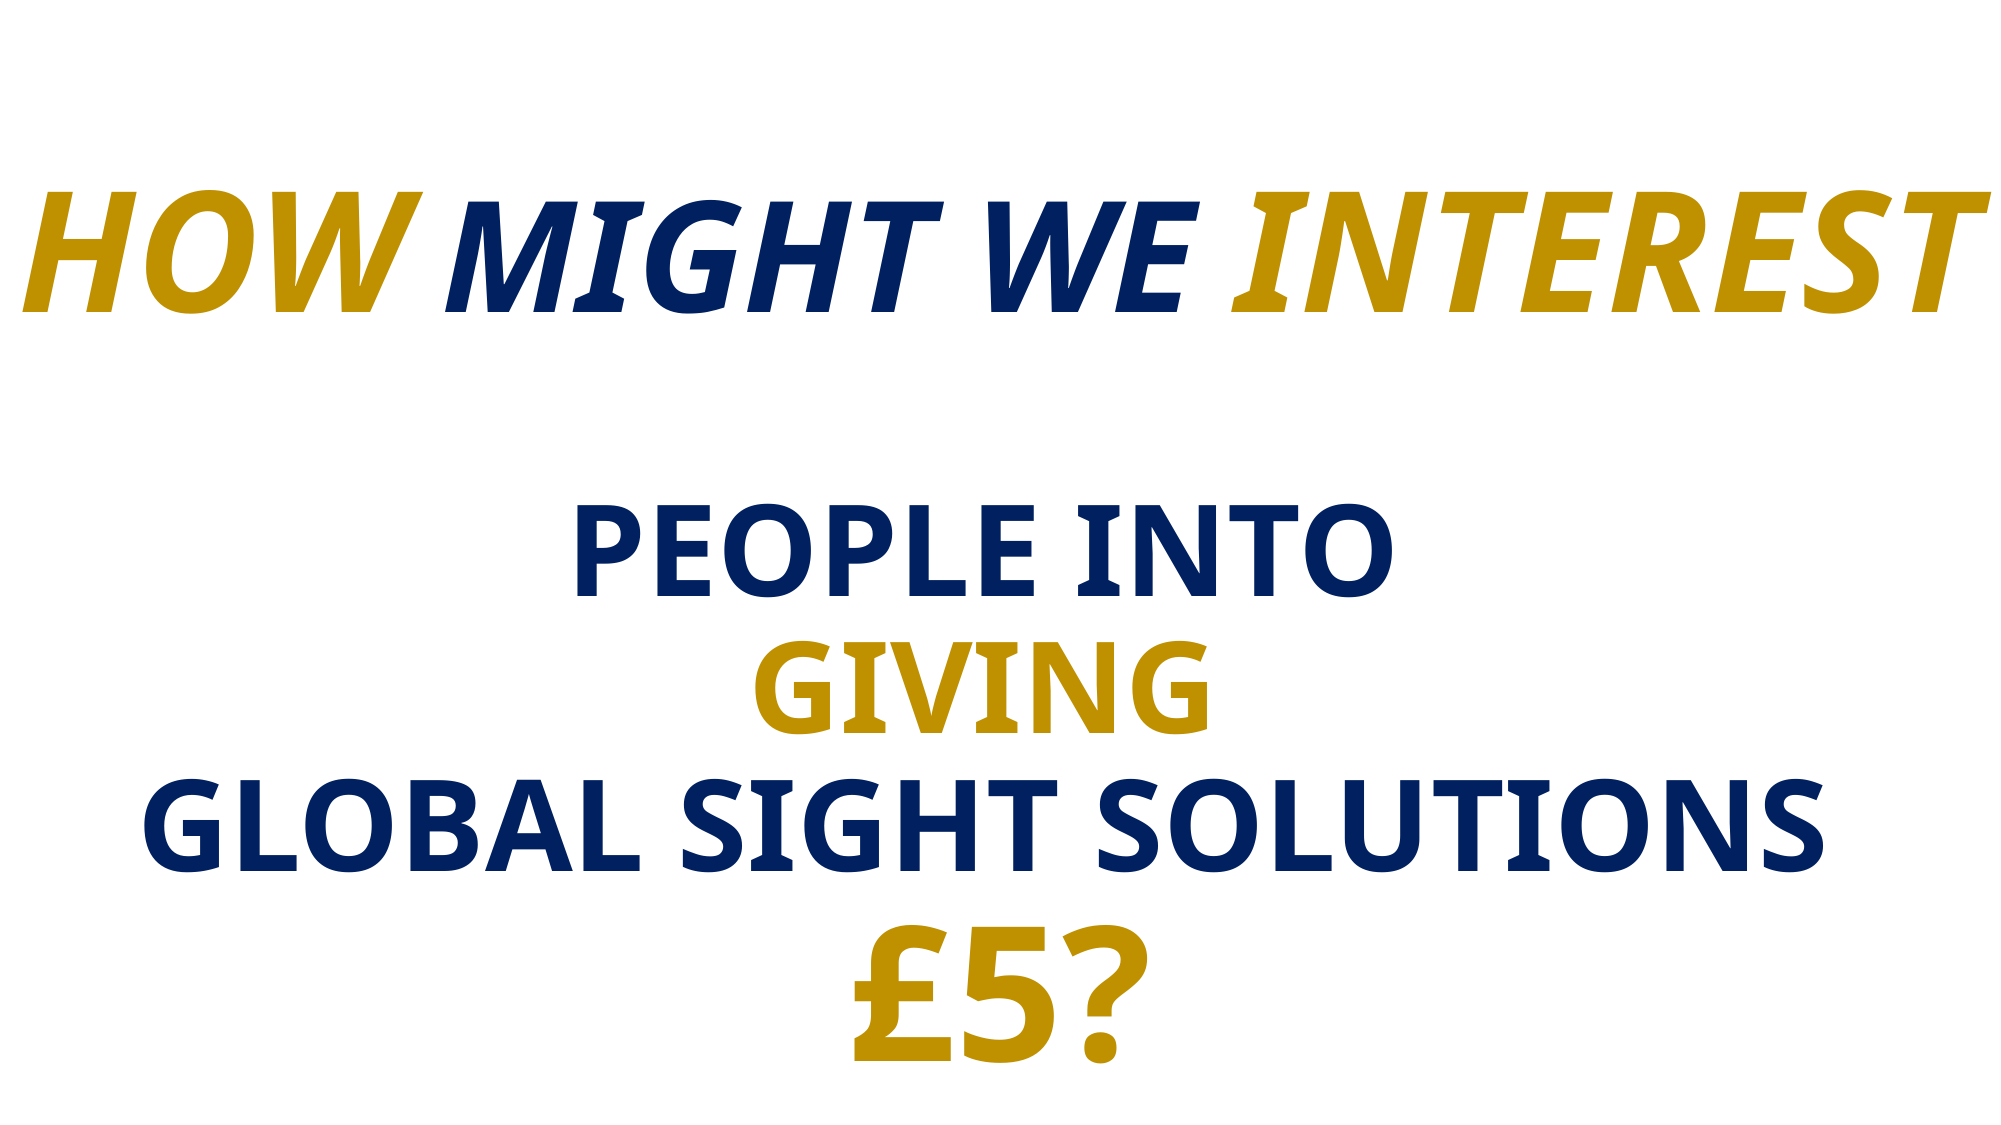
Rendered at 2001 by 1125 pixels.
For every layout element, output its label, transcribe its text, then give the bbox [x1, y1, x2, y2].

title HOW MIGHT WE INTEREST PEOPLE INTO GIVING GLOBAL SIGHT SOLUTIONS £5? [0, 133, 2000, 1125]
